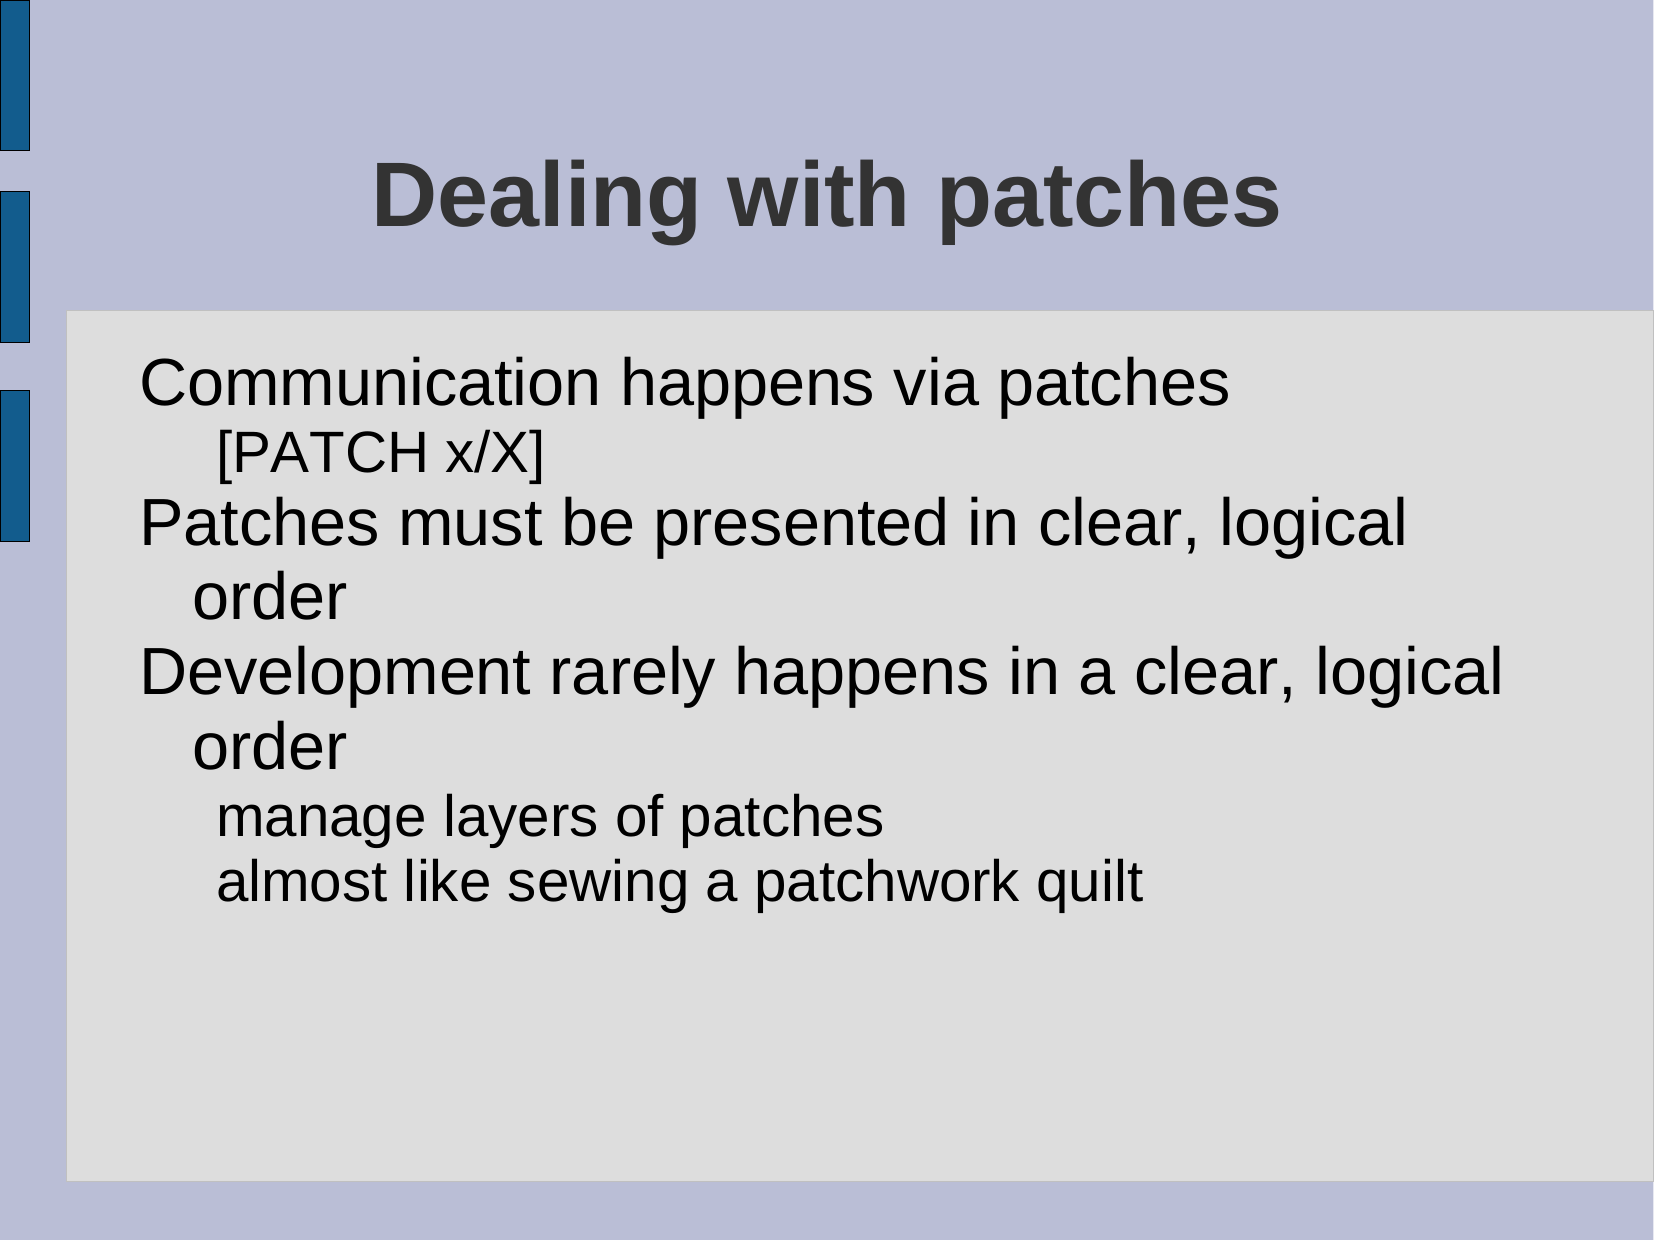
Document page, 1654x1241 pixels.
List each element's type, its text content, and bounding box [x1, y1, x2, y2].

list Communication happens via patches [PATCH x/X] Patches must be presented in clear, logical order Development rarely happens in a clear, logical order manage layers of patches almost like sewing a patchwork quilt [121, 344, 1534, 1112]
title Dealing with patches [121, 98, 1534, 291]
